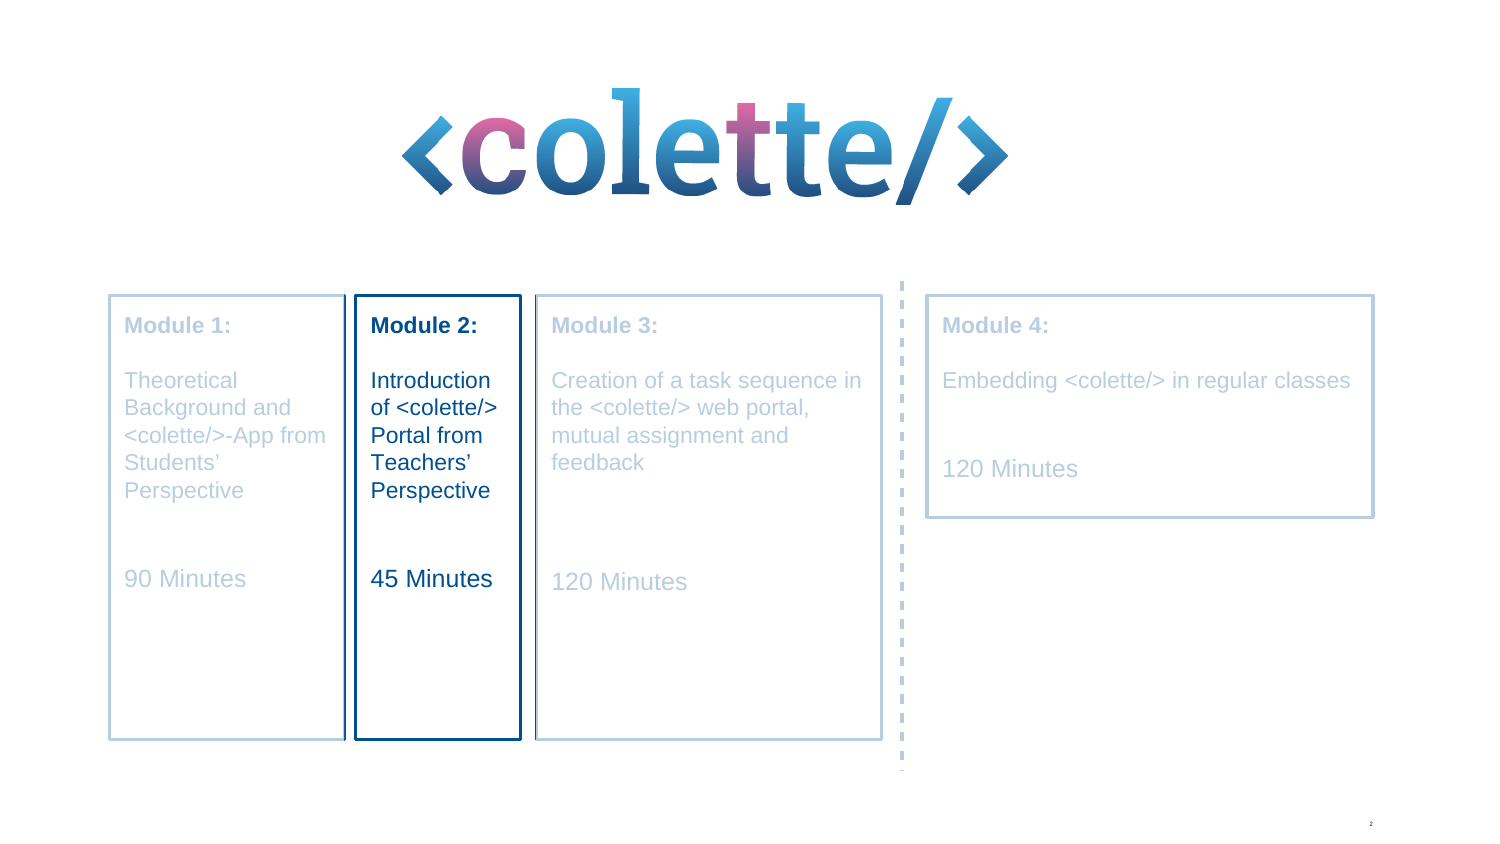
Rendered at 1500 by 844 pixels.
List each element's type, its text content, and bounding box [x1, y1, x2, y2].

text_box [536, 262, 1424, 791]
picture [306, 13, 1103, 279]
text_box Module 2: Introduction of <colette/> Portal from Teachers’ Perspective 45 Minutes [355, 295, 521, 740]
text_box [82, 253, 344, 782]
text_box ‹#› [1364, 819, 1478, 833]
